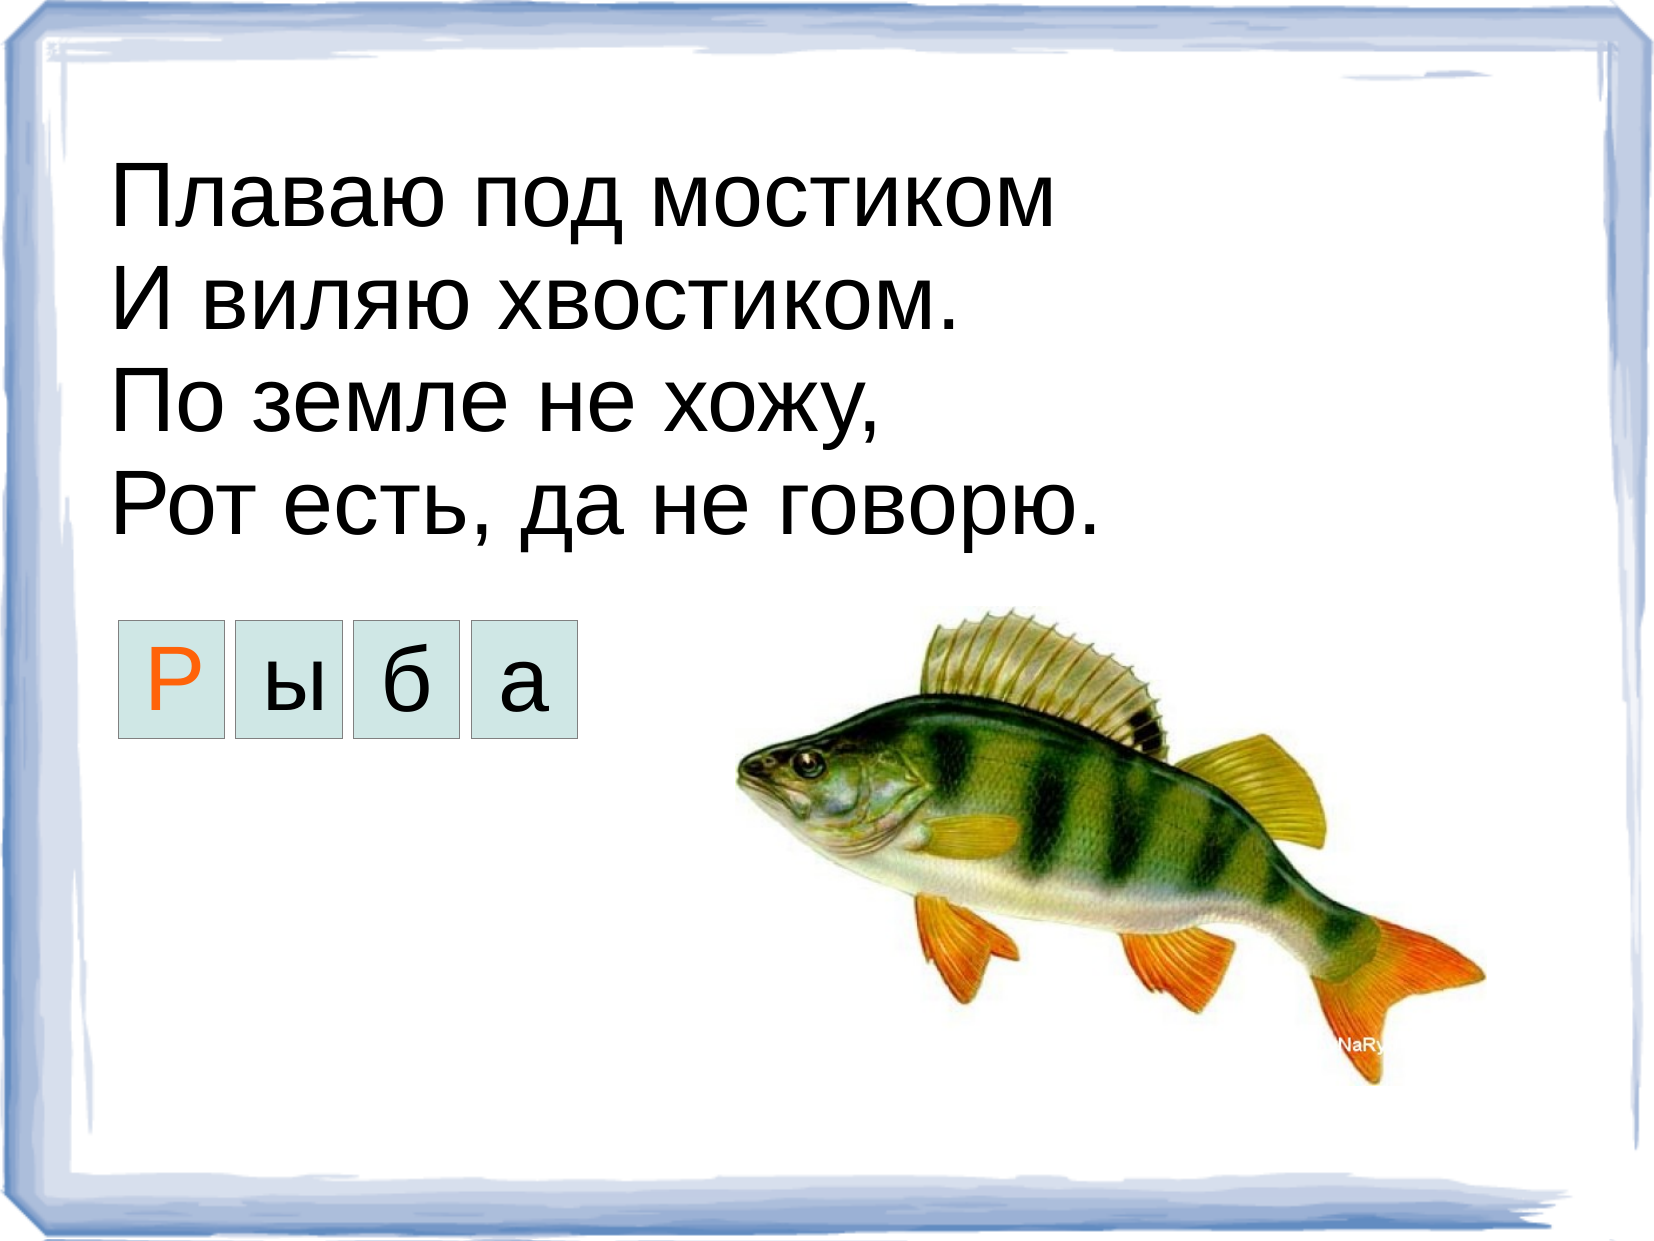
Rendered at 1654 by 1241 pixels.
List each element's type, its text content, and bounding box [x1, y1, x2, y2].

text_box [449, 620, 460, 739]
picture [0, 0, 1654, 1241]
text_box Р [129, 620, 213, 739]
text_box [471, 620, 484, 739]
text_box [213, 620, 225, 739]
text_box ы [248, 620, 344, 738]
text_box [565, 620, 578, 739]
text_box а [484, 620, 565, 739]
text_box [235, 620, 343, 739]
text_box [118, 620, 129, 739]
text_box [353, 620, 366, 739]
text_box Плаваю под мостиком И виляю хвостиком. По земле не хожу, Рот есть, да не говорю. [94, 136, 1371, 562]
text_box б [366, 620, 449, 739]
